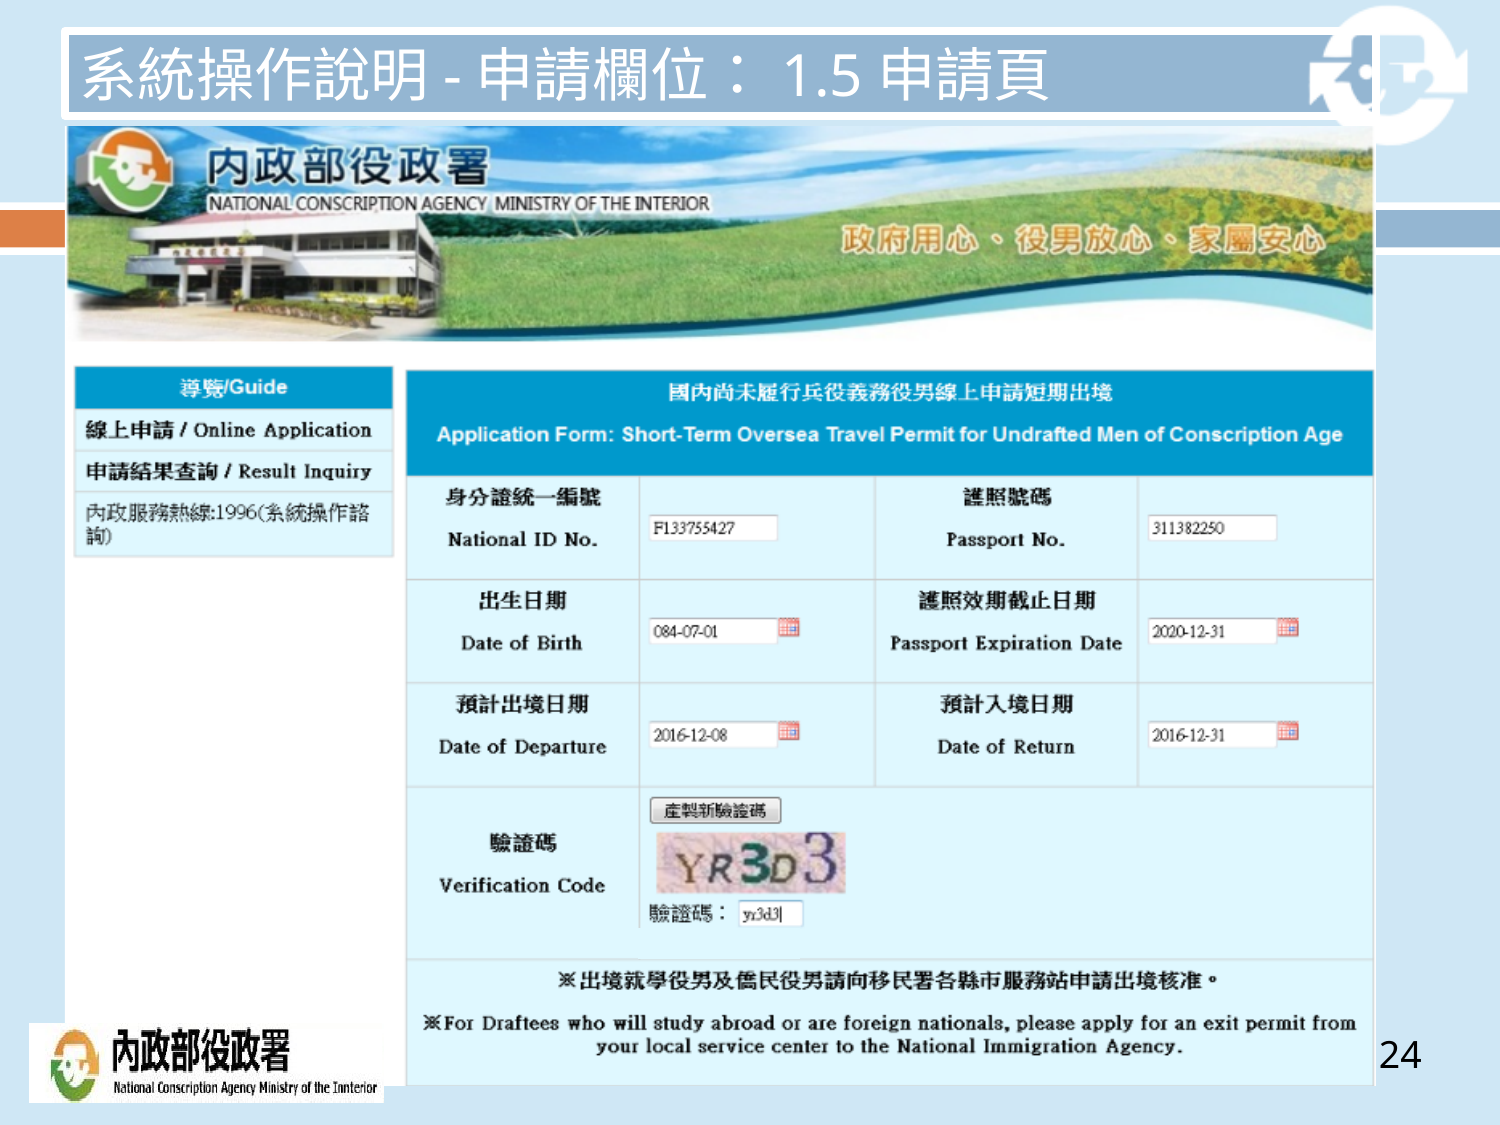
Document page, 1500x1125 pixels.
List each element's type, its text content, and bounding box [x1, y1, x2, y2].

text_box 系統操作說明-申請欄位：1.5申請頁 [64, 30, 1305, 116]
slide_number <編號> [1376, 1023, 1452, 1086]
picture [29, 0, 1473, 1103]
